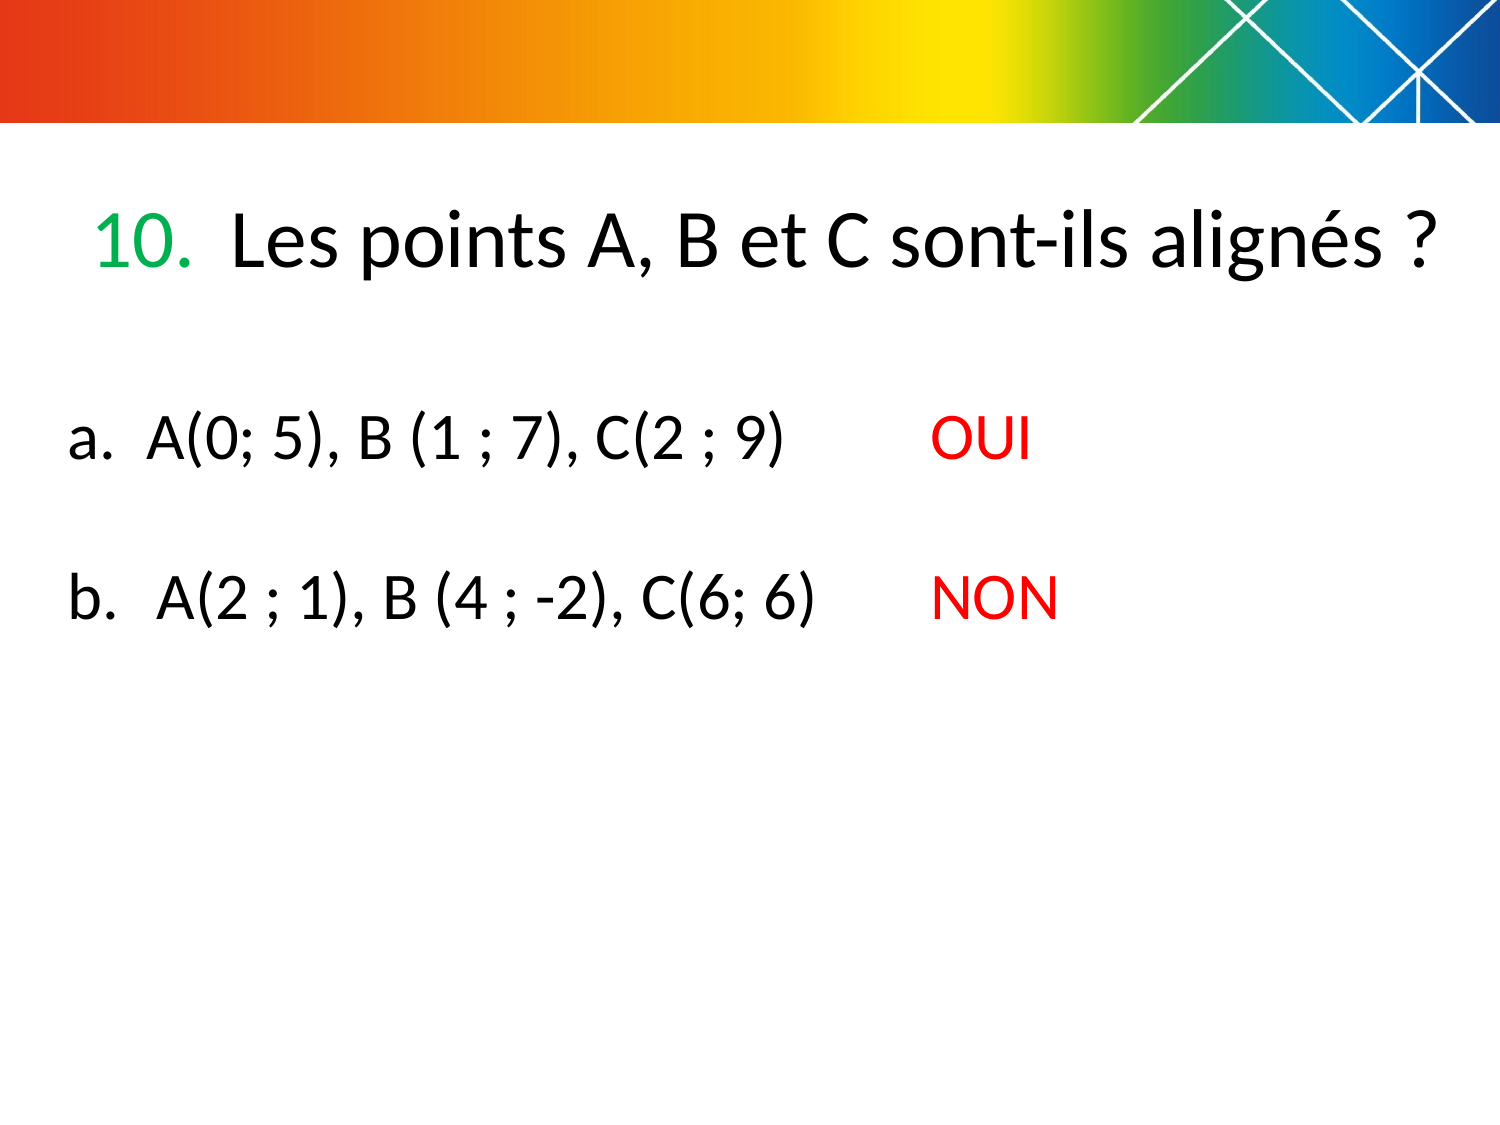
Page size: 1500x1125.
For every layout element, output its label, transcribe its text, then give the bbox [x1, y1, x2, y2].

text_box a. A(0; 5), B (1 ; 7), C(2 ; 9) b. A(2 ; 1), B (4 ; -2), C(6; 6) [53, 385, 999, 894]
picture [1340, 0, 1500, 123]
title Les points A, B et C sont-ils alignés ? [75, 163, 1500, 305]
text_box OUI NON [915, 385, 1093, 641]
picture [0, 0, 1359, 123]
